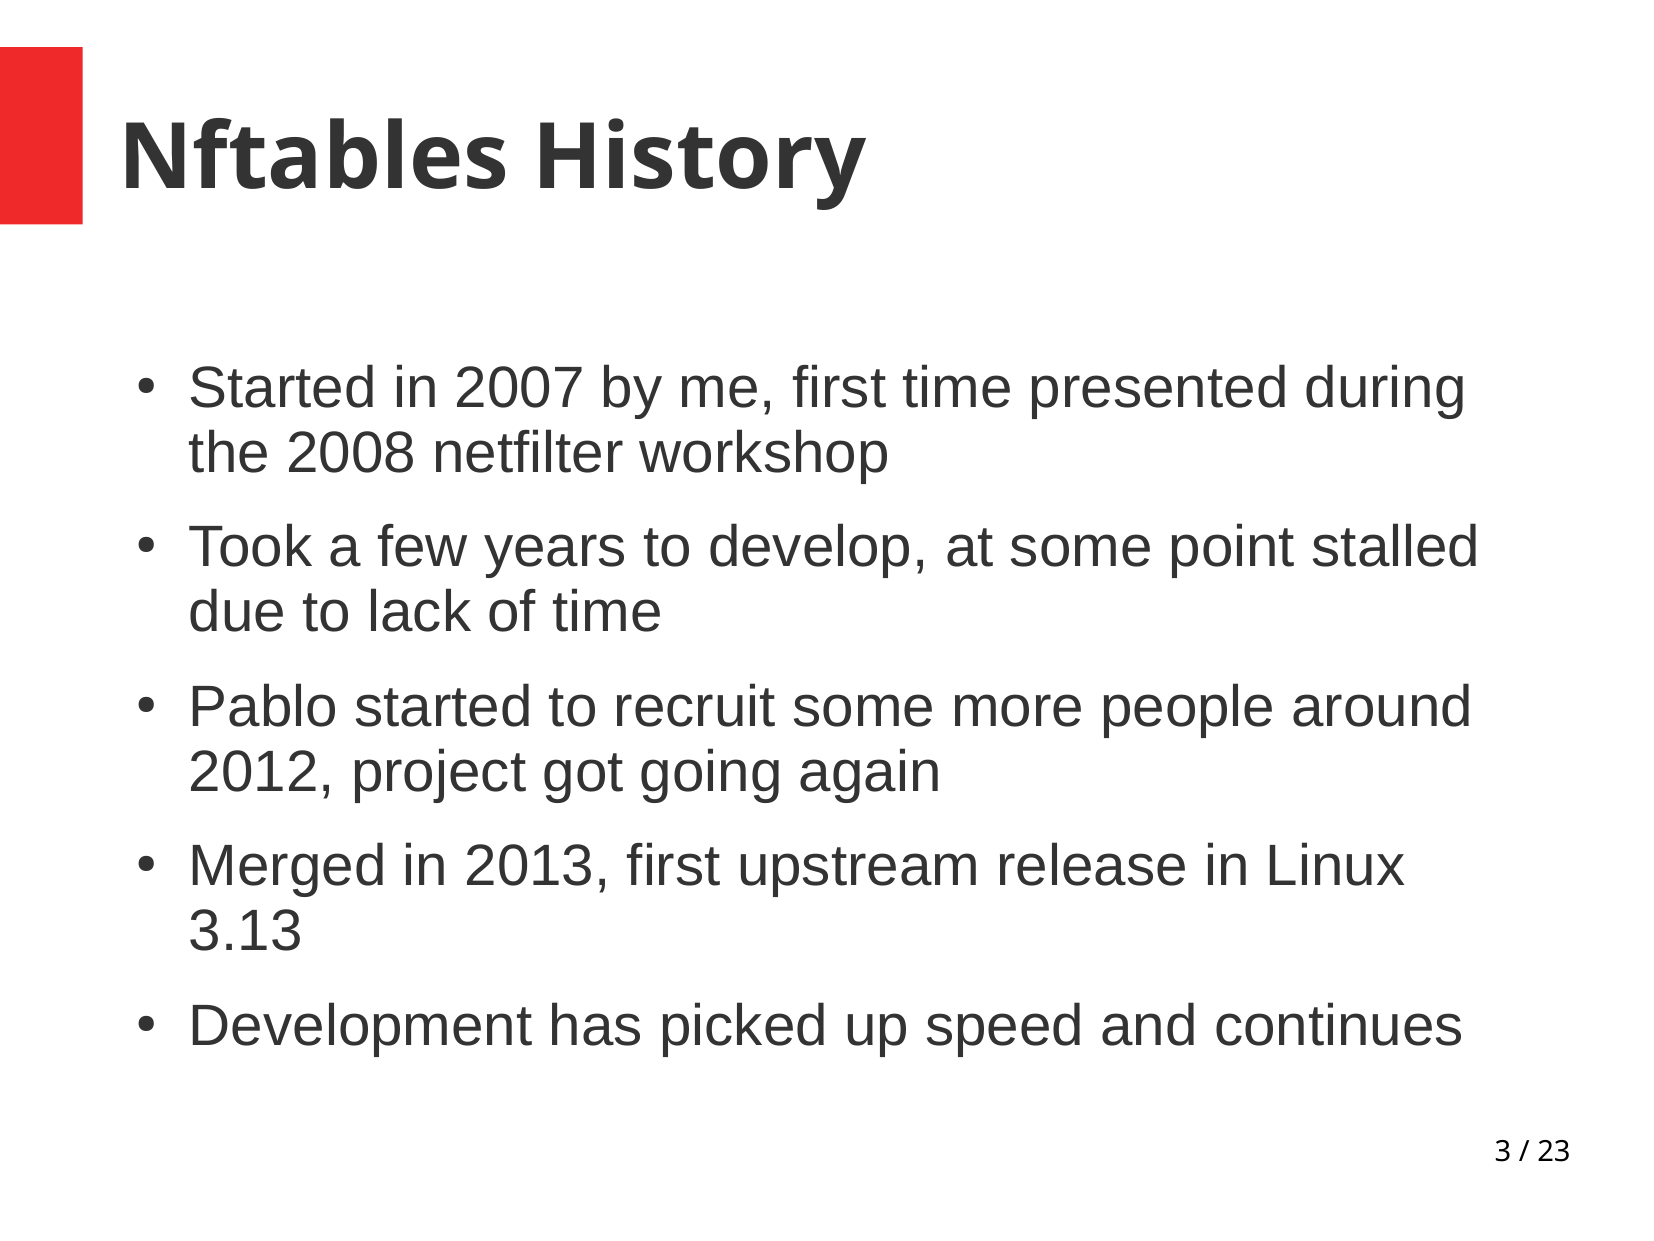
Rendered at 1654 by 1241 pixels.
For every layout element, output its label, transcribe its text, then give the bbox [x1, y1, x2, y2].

title Nftables History [118, 49, 1571, 257]
list Started in 2007 by me, first time presented during the 2008 netfilter workshop Took a few years to develop, at some point stalled due to lack of time Pablo started to recruit some more people around 2012, project got going again Merged in 2013, first upstream release in Linux 3.13 Development has picked up speed and continues [118, 354, 1536, 1074]
